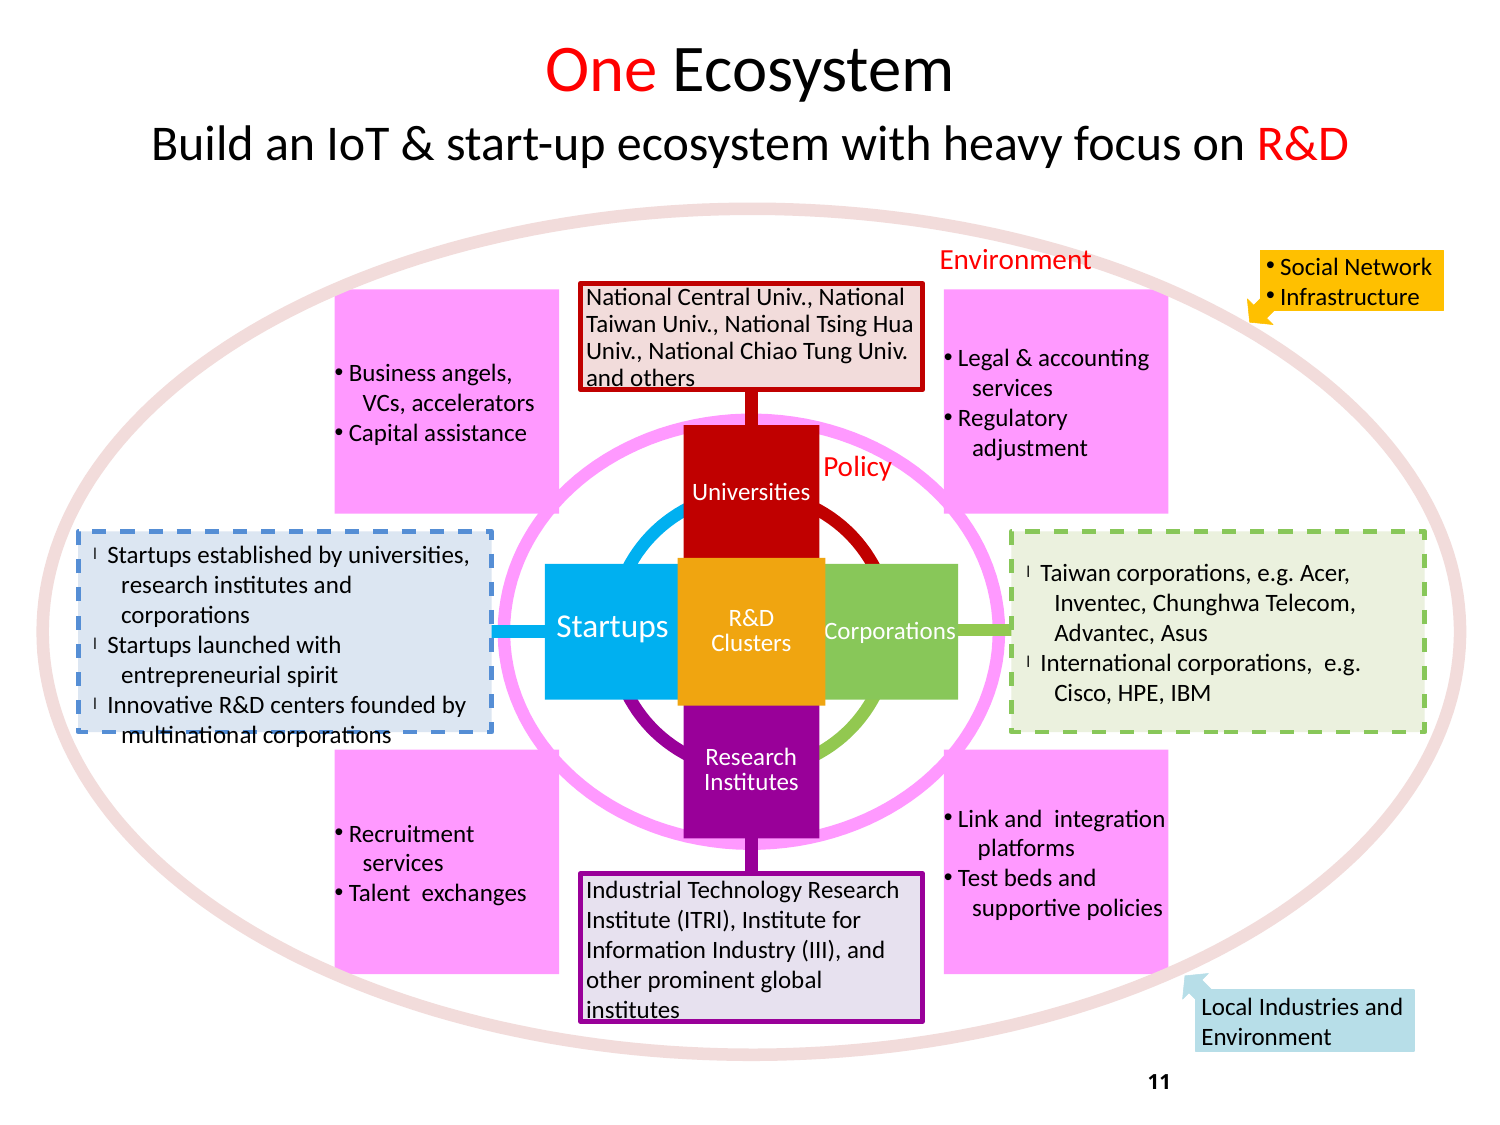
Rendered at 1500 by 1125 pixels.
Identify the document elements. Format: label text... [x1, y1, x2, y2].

text_box Policy [823, 446, 903, 483]
text_box Taiwan corporations, e.g. Acer, Inventec, Chunghwa Telecom, Advantec, Asus International corporations, e.g. Cisco, HPE, IBM [1011, 531, 1425, 733]
text_box [1247, 298, 1274, 325]
title One Ecosystem Build an IoT & start-up ecosystem with heavy focus on R&D [75, 10, 1426, 198]
text_box Legal & accounting services Regulatory adjustment [943, 289, 1169, 514]
text_box Recruitment services Talent exchanges [334, 749, 560, 975]
text_box Environment [924, 232, 1114, 284]
text_box Business angels, VCs, accelerators Capital assistance [334, 289, 560, 514]
text_box National Central Univ., National Taiwan Univ., National Tsing Hua Univ., National Chiao Tung Univ. and others [580, 283, 923, 390]
text_box Industrial Technology Research Institute (ITRI), Institute for Information Industry (III), and other prominent global institutes [580, 873, 923, 1022]
text_box Universities [683, 425, 820, 557]
text_box [1182, 973, 1211, 1000]
text_box Link and integration platforms Test beds and supportive policies [943, 749, 1169, 975]
text_box Startups [544, 563, 677, 700]
text_box Startups established by universities, research institutes and corporations Startups launched with entrepreneurial spirit Innovative R&D centers founded by multinational corporations [78, 531, 492, 733]
text_box Local Industries and Environment [1195, 990, 1415, 1051]
text_box Corporations [826, 563, 959, 700]
text_box R&D Clusters [677, 557, 826, 706]
text_box 11 [1132, 1052, 1483, 1113]
text_box Social Network Infrastructure [1260, 250, 1444, 311]
text_box Research Institutes [683, 706, 820, 839]
